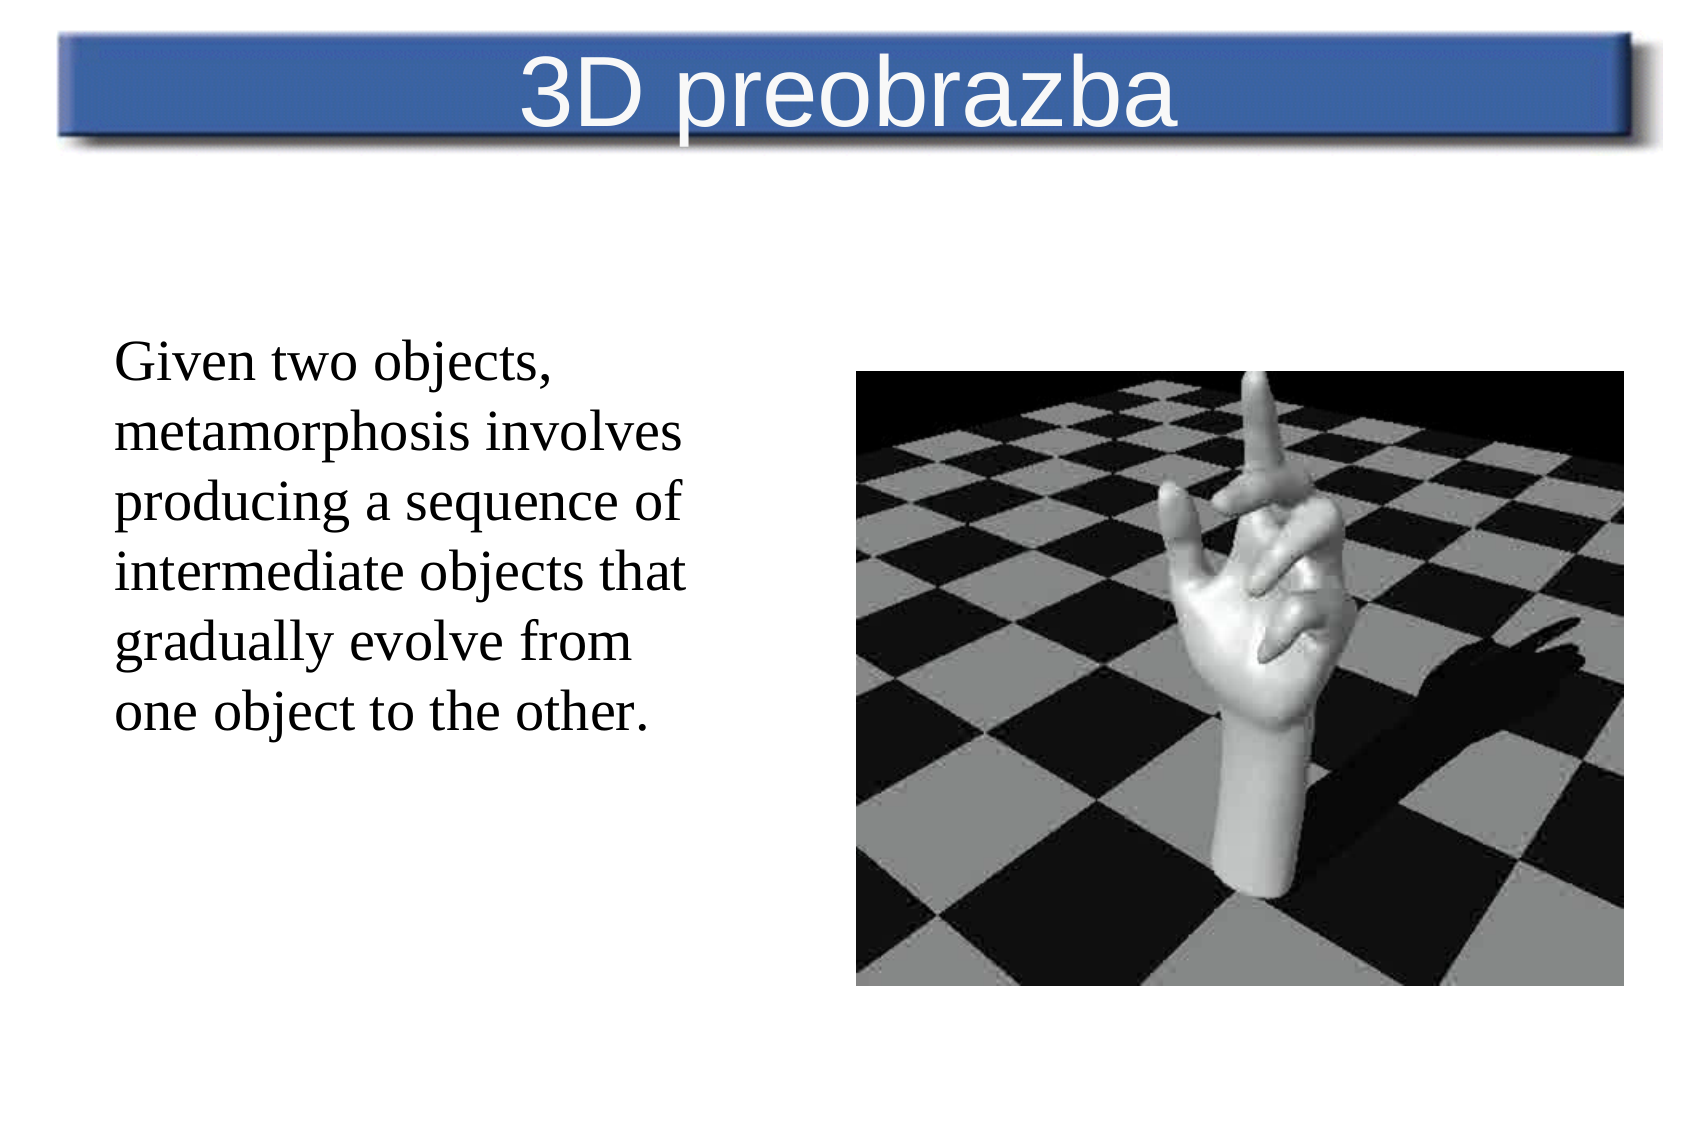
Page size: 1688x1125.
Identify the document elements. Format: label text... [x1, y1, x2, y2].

text_box [856, 371, 1624, 986]
title 3D preobrazba [188, 19, 1509, 154]
text_box Given two objects, metamorphosis involves producing a sequence of intermediate objects that gradually evolve from one object to the other. [99, 314, 703, 750]
picture [56, 29, 1663, 156]
